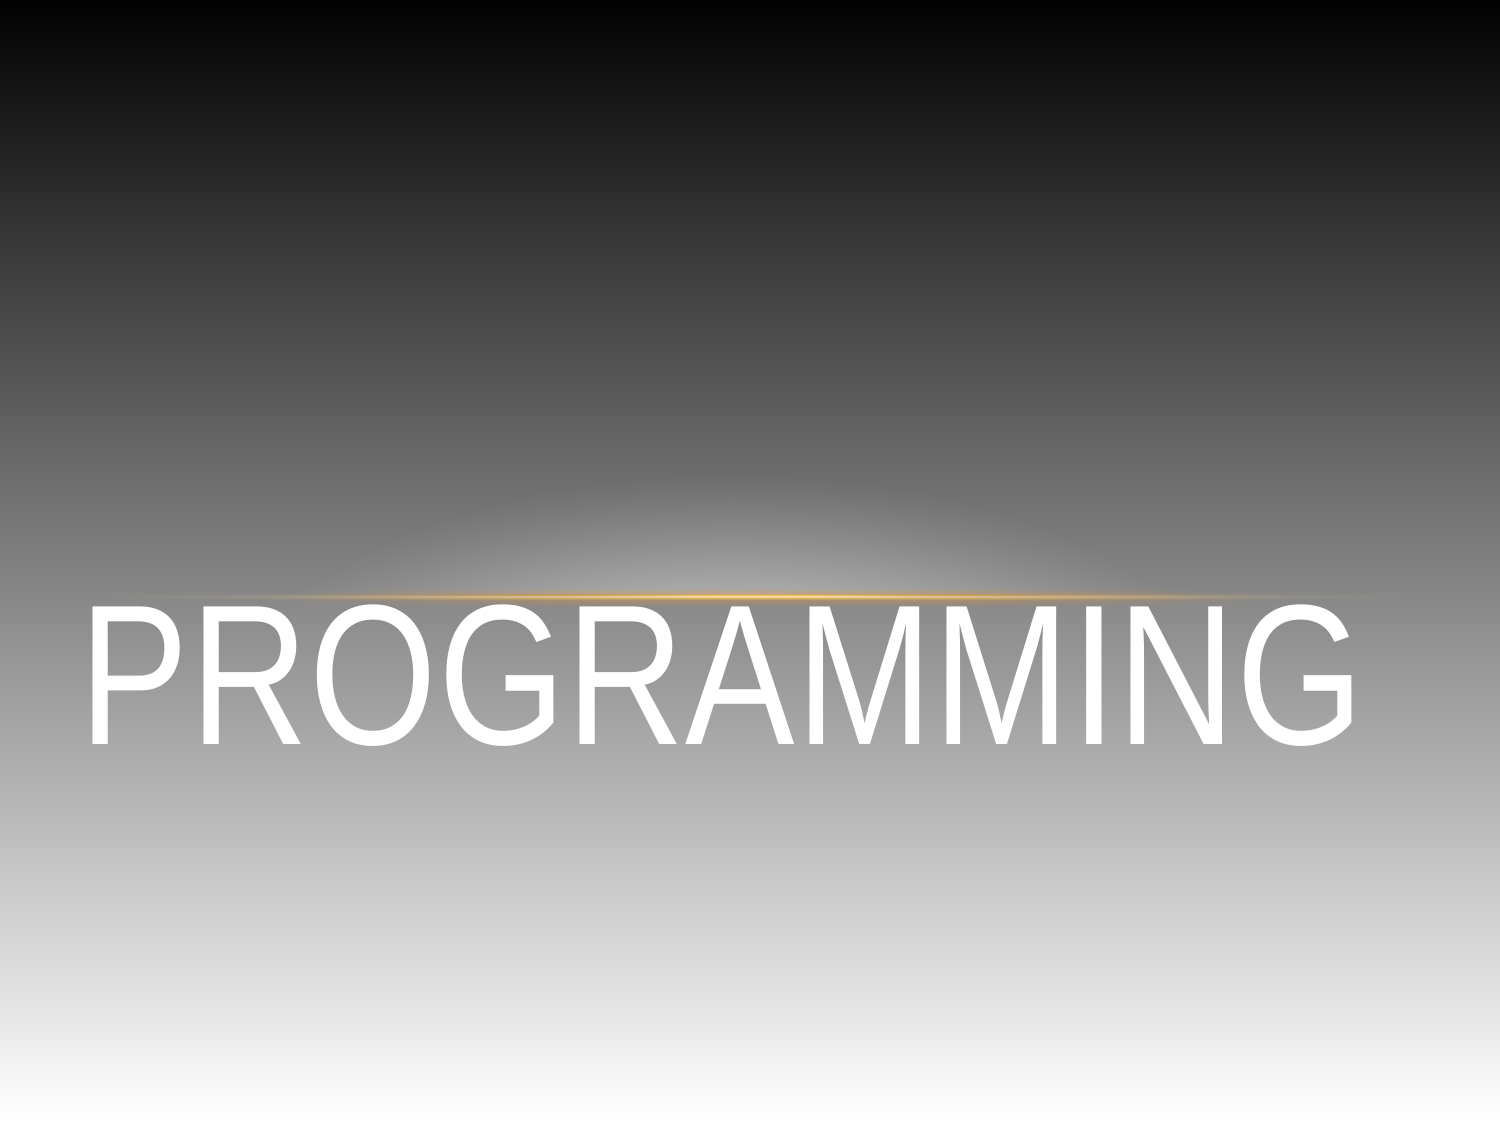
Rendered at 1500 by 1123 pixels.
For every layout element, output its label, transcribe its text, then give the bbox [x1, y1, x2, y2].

picture [0, 0, 1500, 748]
title programming [47, 54, 1399, 1033]
